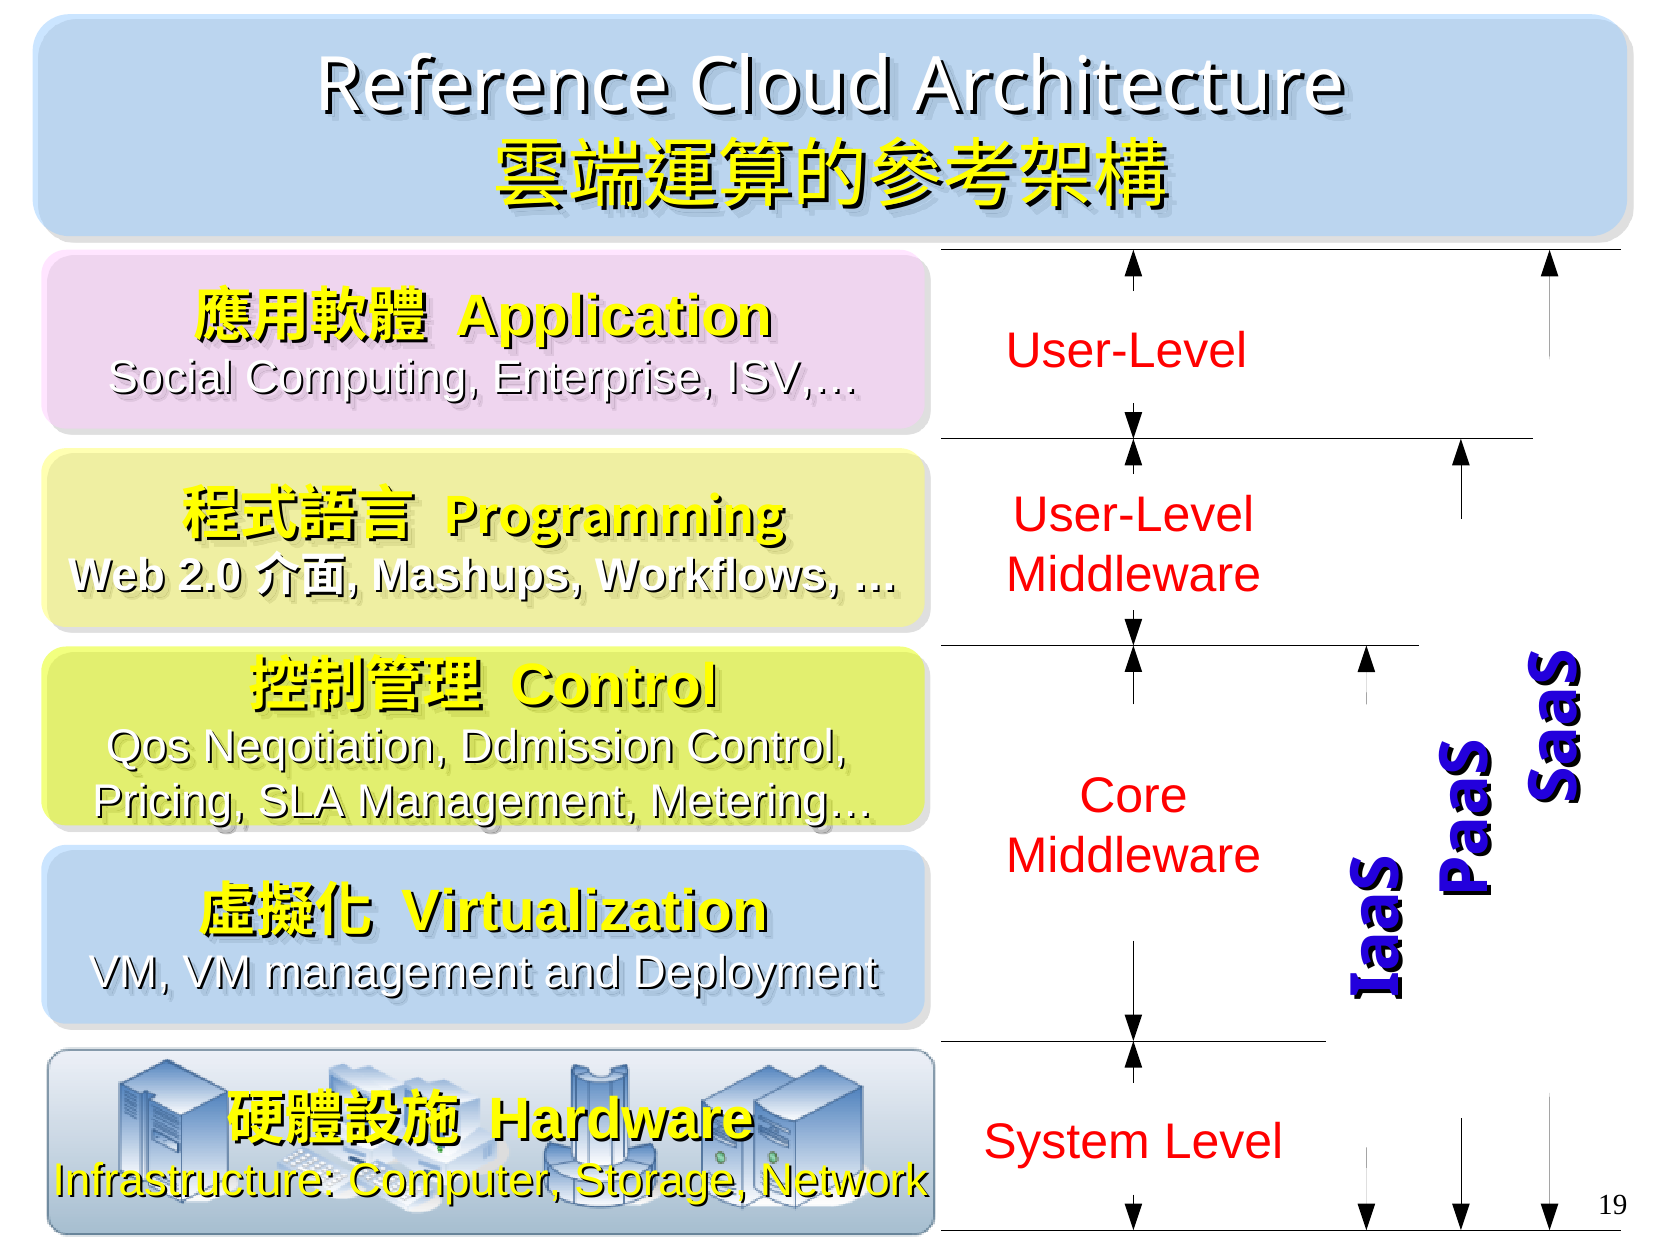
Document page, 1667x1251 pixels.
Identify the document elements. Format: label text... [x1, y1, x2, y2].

text_box SaaS [1494, 359, 1605, 1093]
text_box User-Level Middleware [941, 474, 1326, 611]
text_box 虛擬化 Virtualization VM, VM management and Deployment [41, 844, 925, 1024]
picture [41, 1043, 940, 1242]
text_box Reference Cloud Architecture 雲端運算的參考架構 [32, 14, 1628, 237]
text_box Core Middleware [941, 704, 1317, 941]
text_box System Level [941, 1082, 1326, 1195]
text_box PaaS [1405, 518, 1517, 1119]
text_box 應用軟體 Application Social Computing, Enterprise, ISV,… [41, 249, 925, 429]
text_box 程式語言 Programming Web 2.0 介面, Mashups, Workflows, … [41, 448, 925, 627]
text_box User-Level [941, 291, 1326, 404]
text_box IaaS [1317, 704, 1428, 1148]
text_box 控制管理 Control Qos Neqotiation, Ddmission Control, Pricing, SLA Management, Metering… [41, 646, 925, 826]
